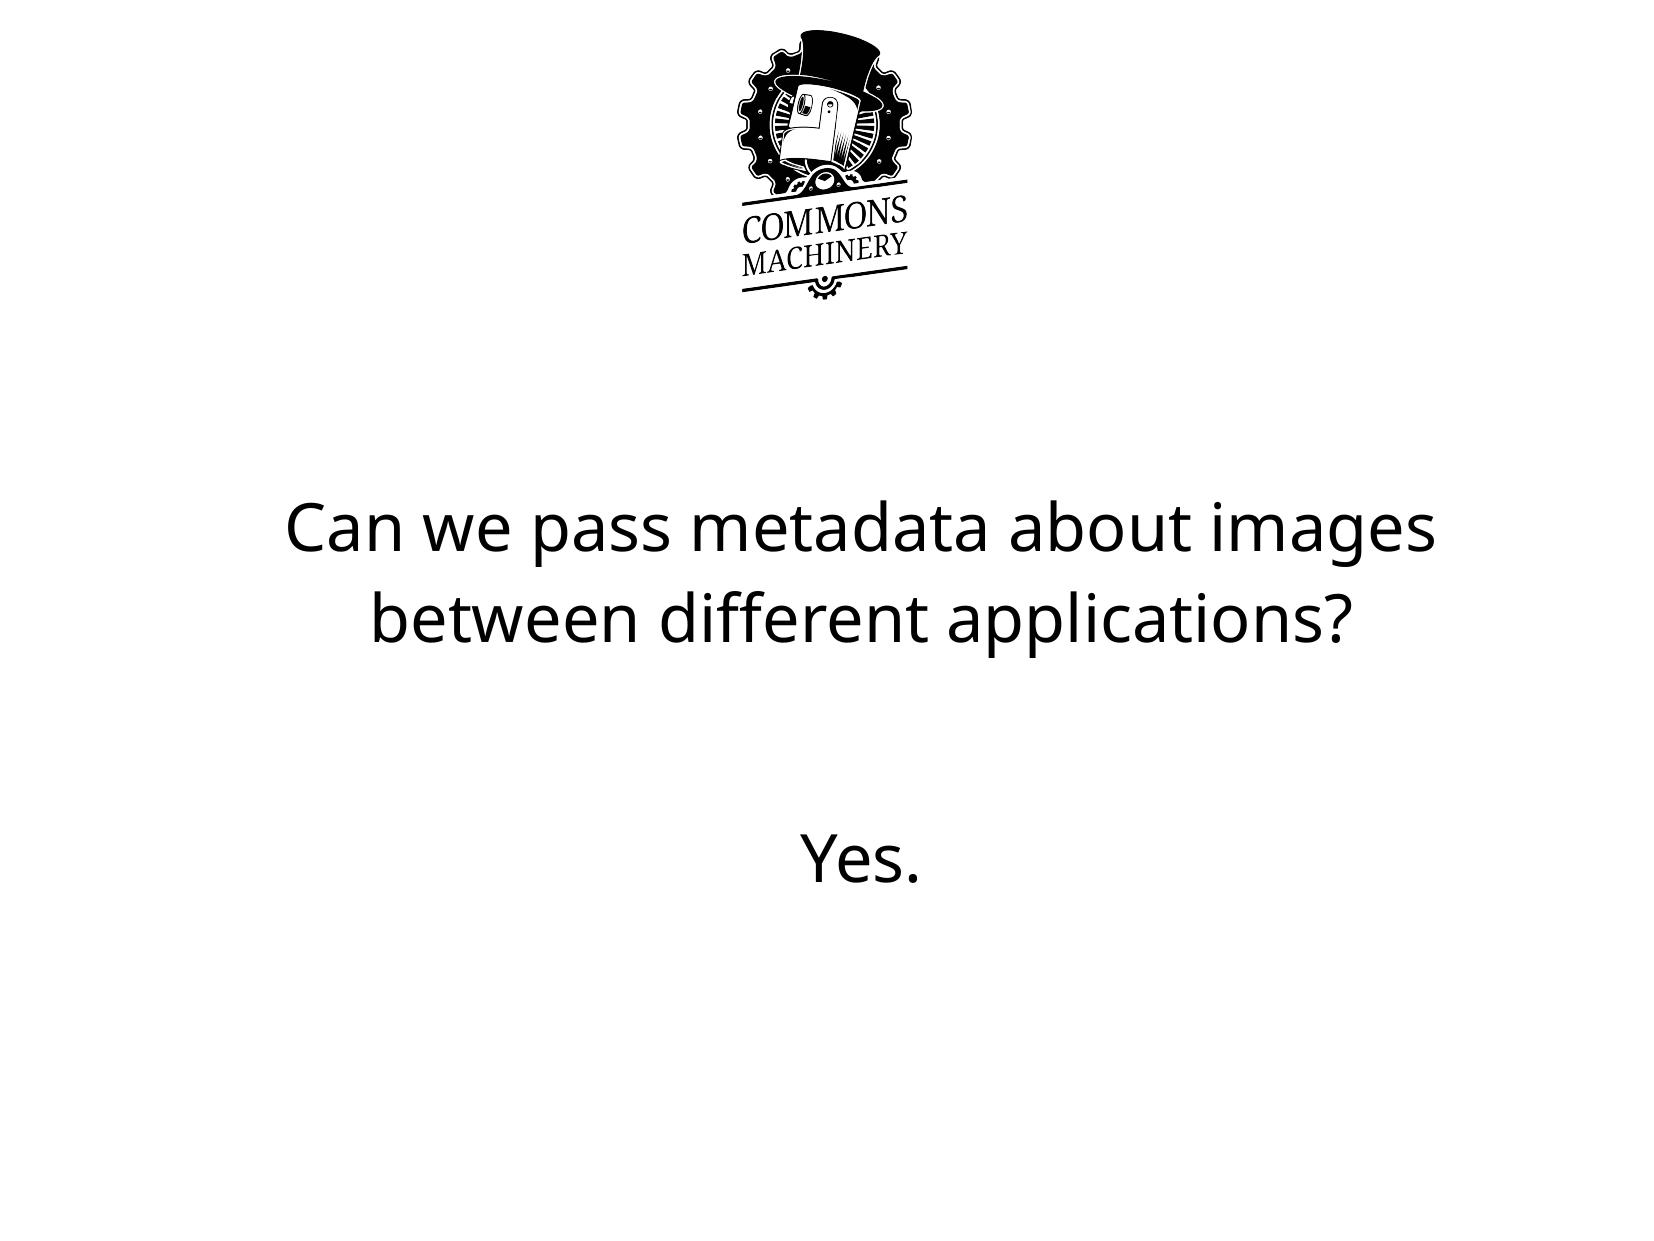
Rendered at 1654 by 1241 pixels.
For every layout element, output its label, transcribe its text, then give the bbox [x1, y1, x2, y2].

list Can we pass metadata about images between different applications? Yes. [82, 360, 1571, 1080]
picture [737, 30, 912, 300]
